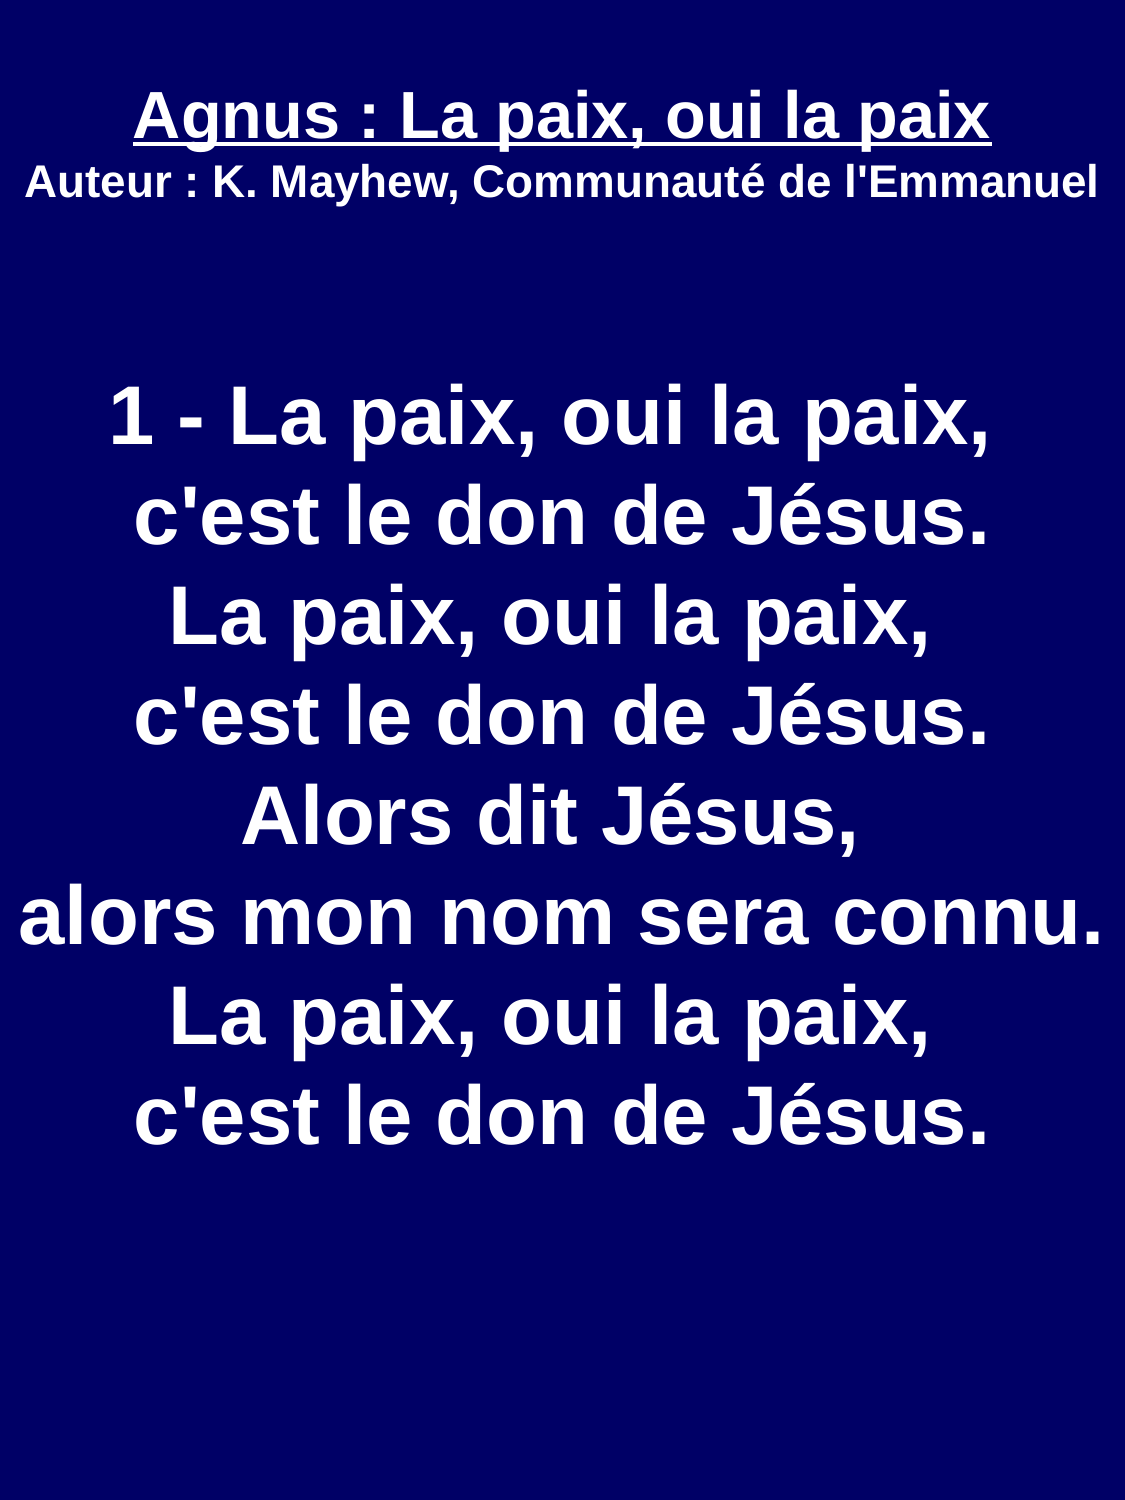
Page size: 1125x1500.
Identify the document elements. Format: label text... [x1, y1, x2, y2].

text_box Agnus : La paix, oui la paix Auteur : K. Mayhew, Communauté de l'Emmanuel 1 - La paix, oui la paix, c'est le don de Jésus. La paix, oui la paix, c'est le don de Jésus. Alors dit Jésus, alors mon nom sera connu. La paix, oui la paix, c'est le don de Jésus. [0, 82, 1125, 1276]
